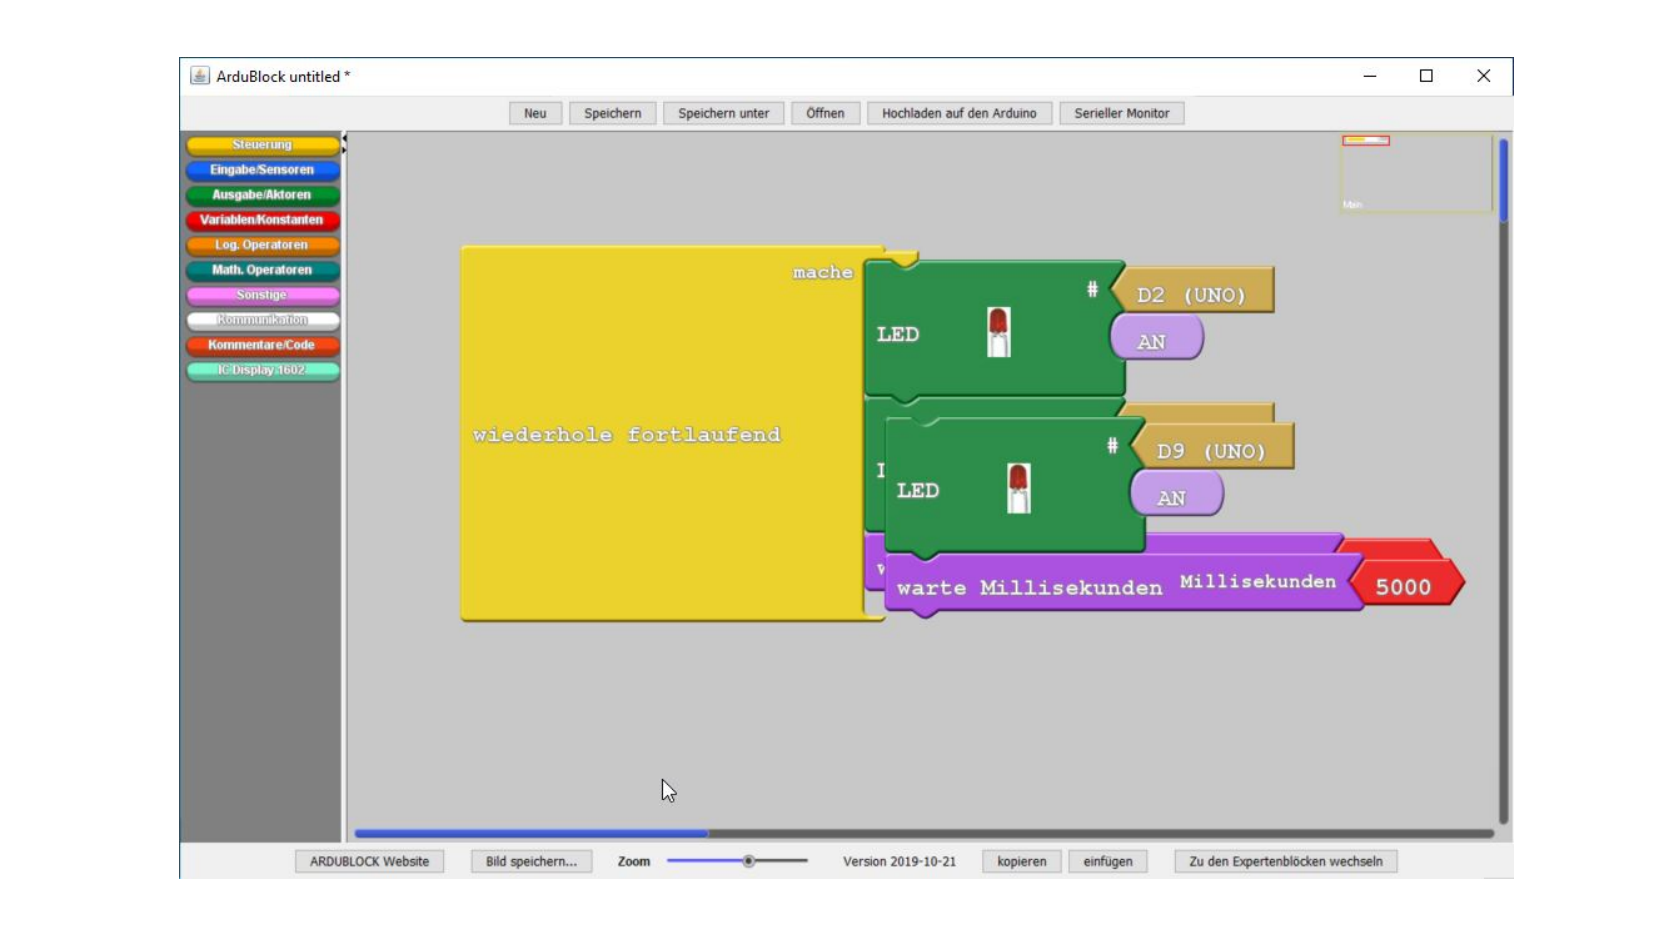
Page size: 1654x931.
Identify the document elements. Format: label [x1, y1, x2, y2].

picture [179, 57, 1514, 879]
